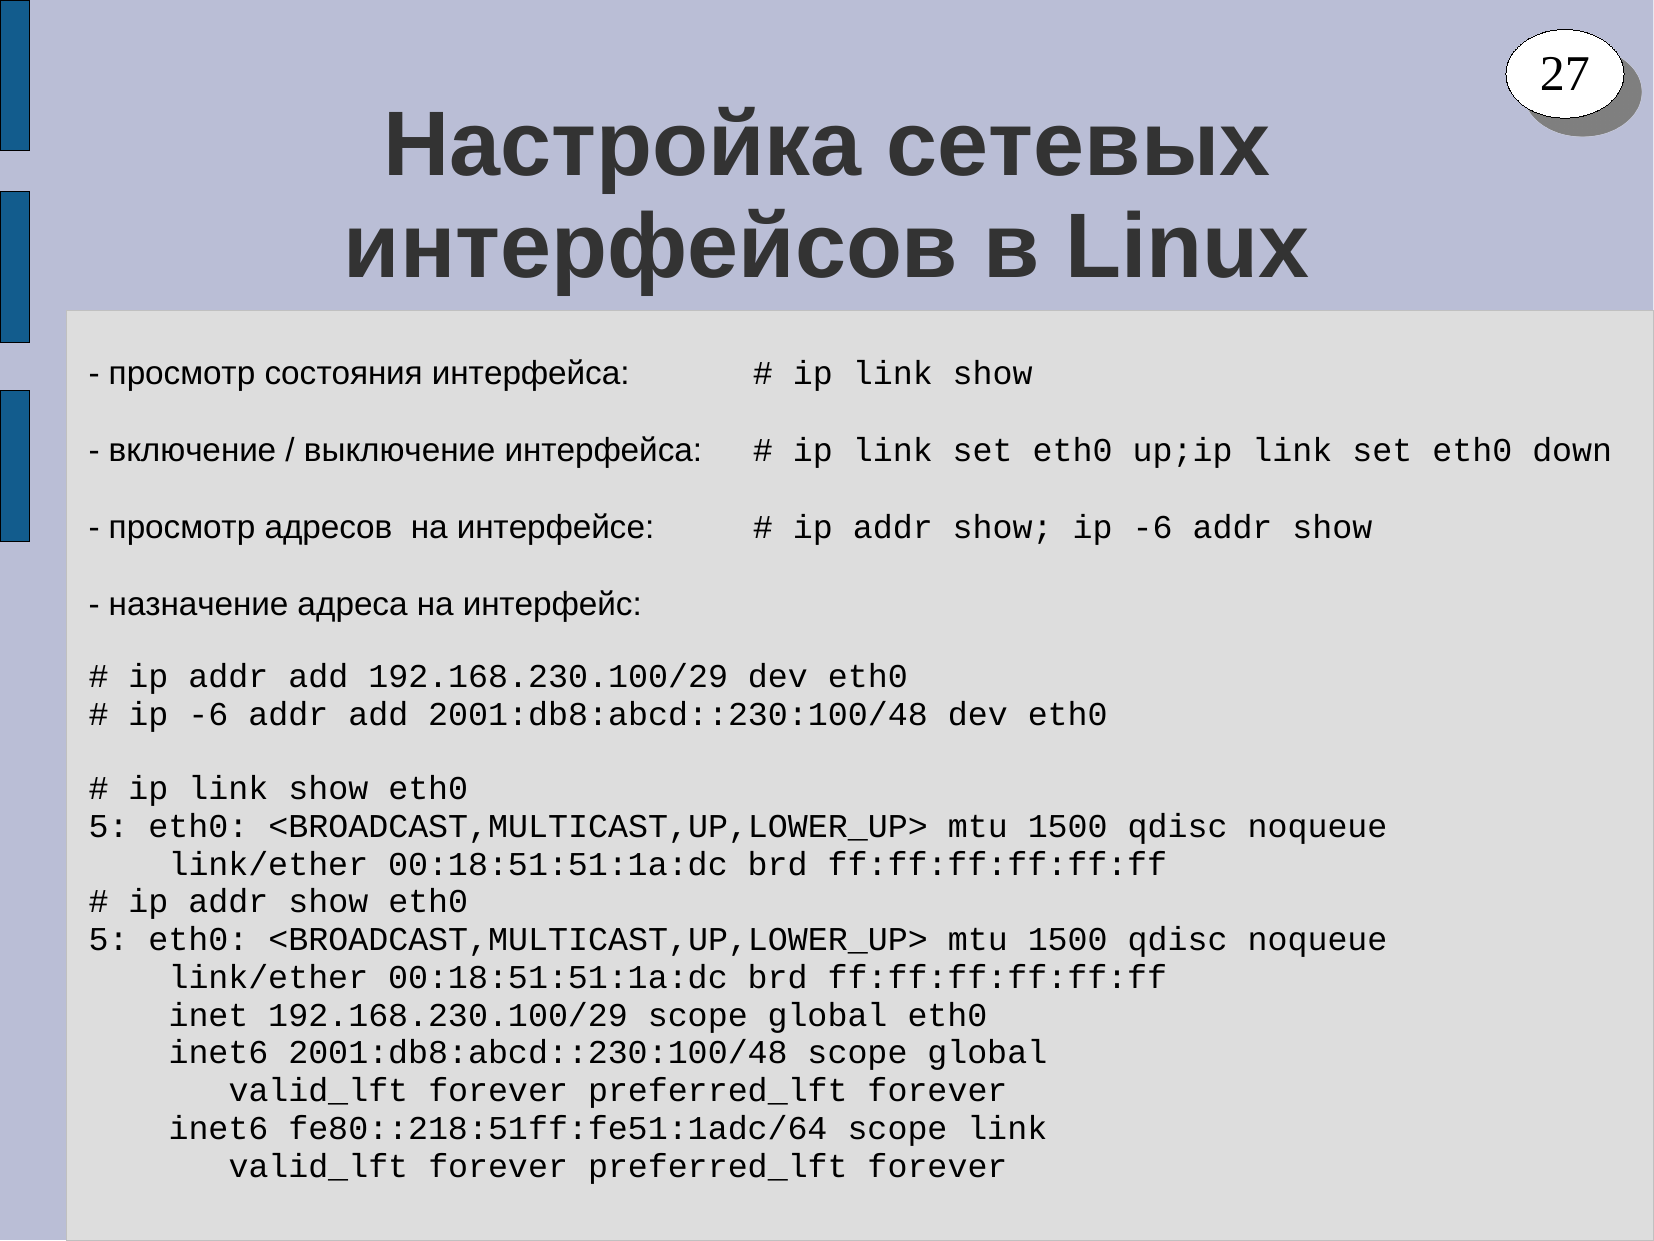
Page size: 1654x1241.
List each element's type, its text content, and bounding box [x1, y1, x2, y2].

text_box - просмотр состояния интерфейса: # ip link show - включение / выключение интерфейса: # ip link set eth0 up;ip link set eth0 down - просмотр адресов на интерфейсе: # ip addr show; ip -6 addr show - назначение адреса на интерфейс: # ip addr add 192.168.230.100/29 dev eth0 # ip -6 addr add 2001:db8:abcd::230:100/48 dev eth0 # ip link show eth0 5: eth0: <BROADCAST,MULTICAST,UP,LOWER_UP> mtu 1500 qdisc noqueue link/ether 00:18:51:51:1a:dc brd ff:ff:ff:ff:ff:ff # ip addr show eth0 5: eth0: <BROADCAST,MULTICAST,UP,LOWER_UP> mtu 1500 qdisc noqueue link/ether 00:18:51:51:1a:dc brd ff:ff:ff:ff:ff:ff inet 192.168.230.100/29 scope global eth0 inet6 2001:db8:abcd::230:100/48 scope global valid_lft forever preferred_lft forever inet6 fe80::218:51ff:fe51:1adc/64 scope link valid_lft forever preferred_lft forever [88, 354, 1614, 1211]
text_box 27 [1505, 29, 1625, 119]
title Настройка сетевых интерфейсов в Linux [121, 91, 1534, 299]
